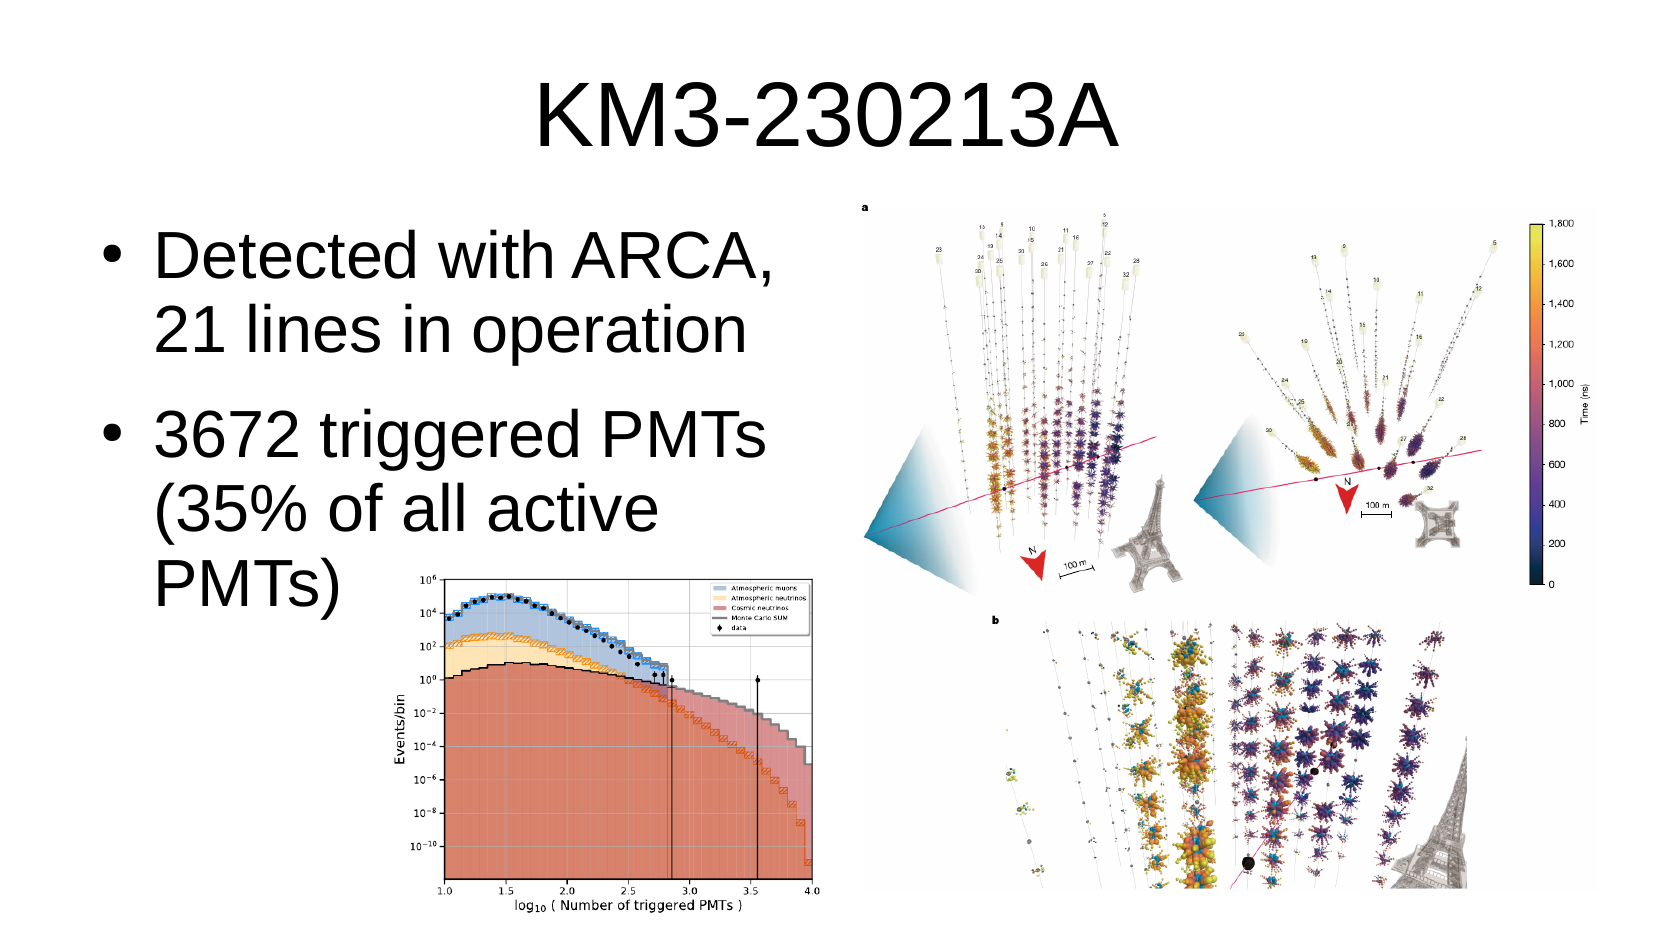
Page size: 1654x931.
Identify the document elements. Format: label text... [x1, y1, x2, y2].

picture [857, 201, 1599, 896]
picture [388, 570, 826, 917]
title KM3-230213A [82, 37, 1571, 193]
list Detected with ARCA, 21 lines in operation 3672 triggered PMTs (35% of all active PMTs) [82, 217, 826, 901]
